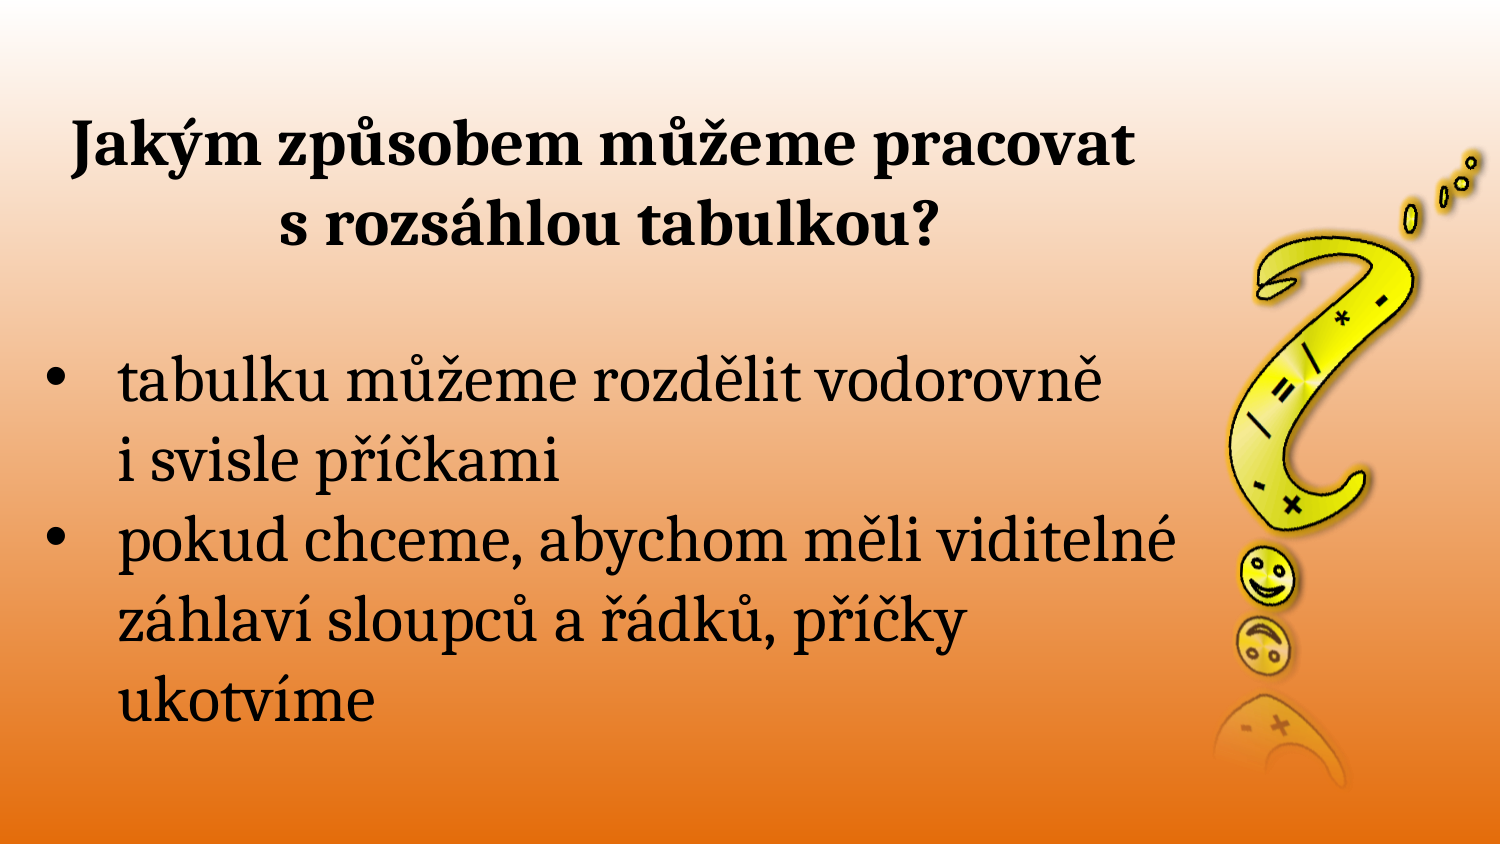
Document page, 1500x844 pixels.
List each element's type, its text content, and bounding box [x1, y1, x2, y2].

text_box Jakým způsobem můžeme pracovat s rozsáhlou tabulkou? [0, 91, 1223, 267]
picture [1184, 121, 1500, 844]
text_box tabulku můžeme rozdělit vodorovně i svisle příčkami pokud chceme, abychom měli viditelné záhlaví sloupců a řádků, příčky ukotvíme [0, 327, 1211, 743]
